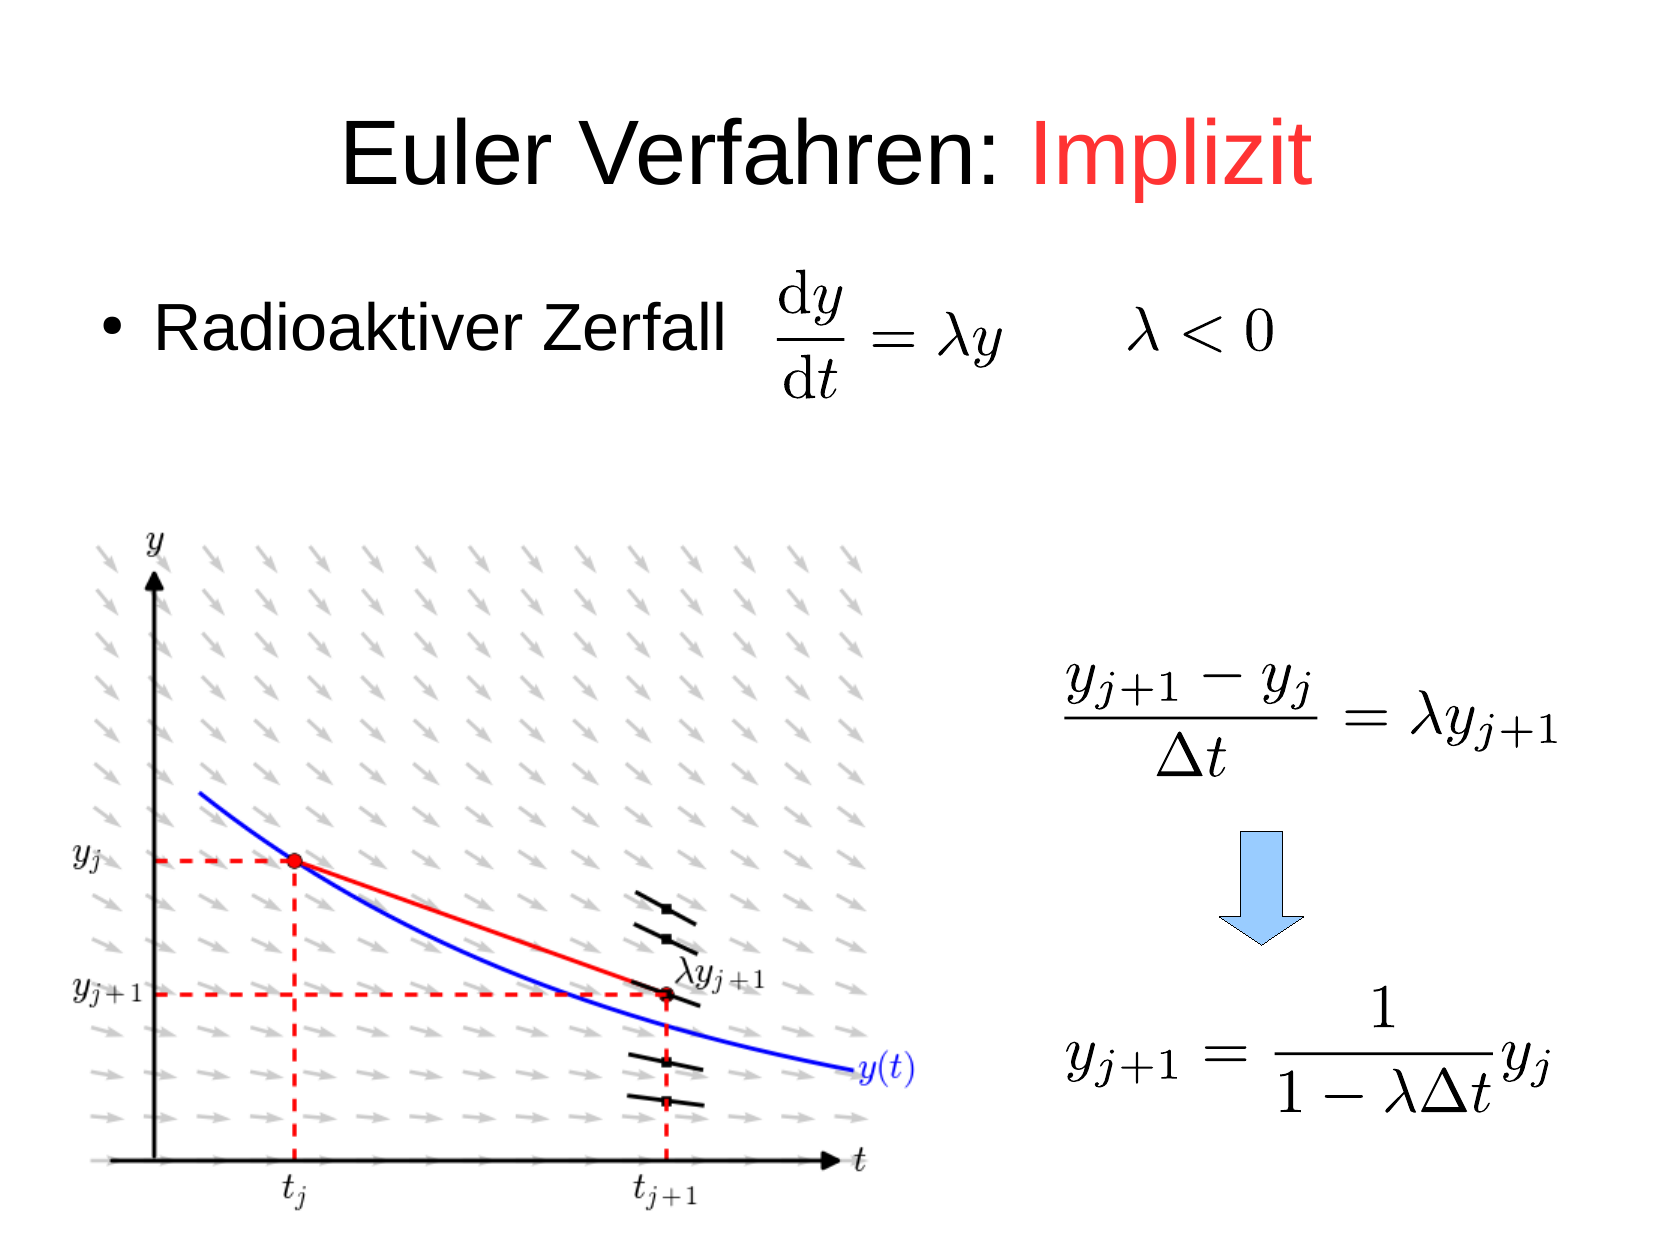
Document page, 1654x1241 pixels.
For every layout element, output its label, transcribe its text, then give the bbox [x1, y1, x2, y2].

text_box [1219, 831, 1304, 946]
list Radioaktiver Zerfall [82, 290, 1571, 1094]
picture [0, 485, 960, 1236]
text_box [1064, 985, 1554, 1118]
text_box [1064, 654, 1561, 777]
text_box [1124, 306, 1276, 353]
text_box [776, 269, 1005, 399]
title Euler Verfahren: Implizit [82, 49, 1571, 257]
